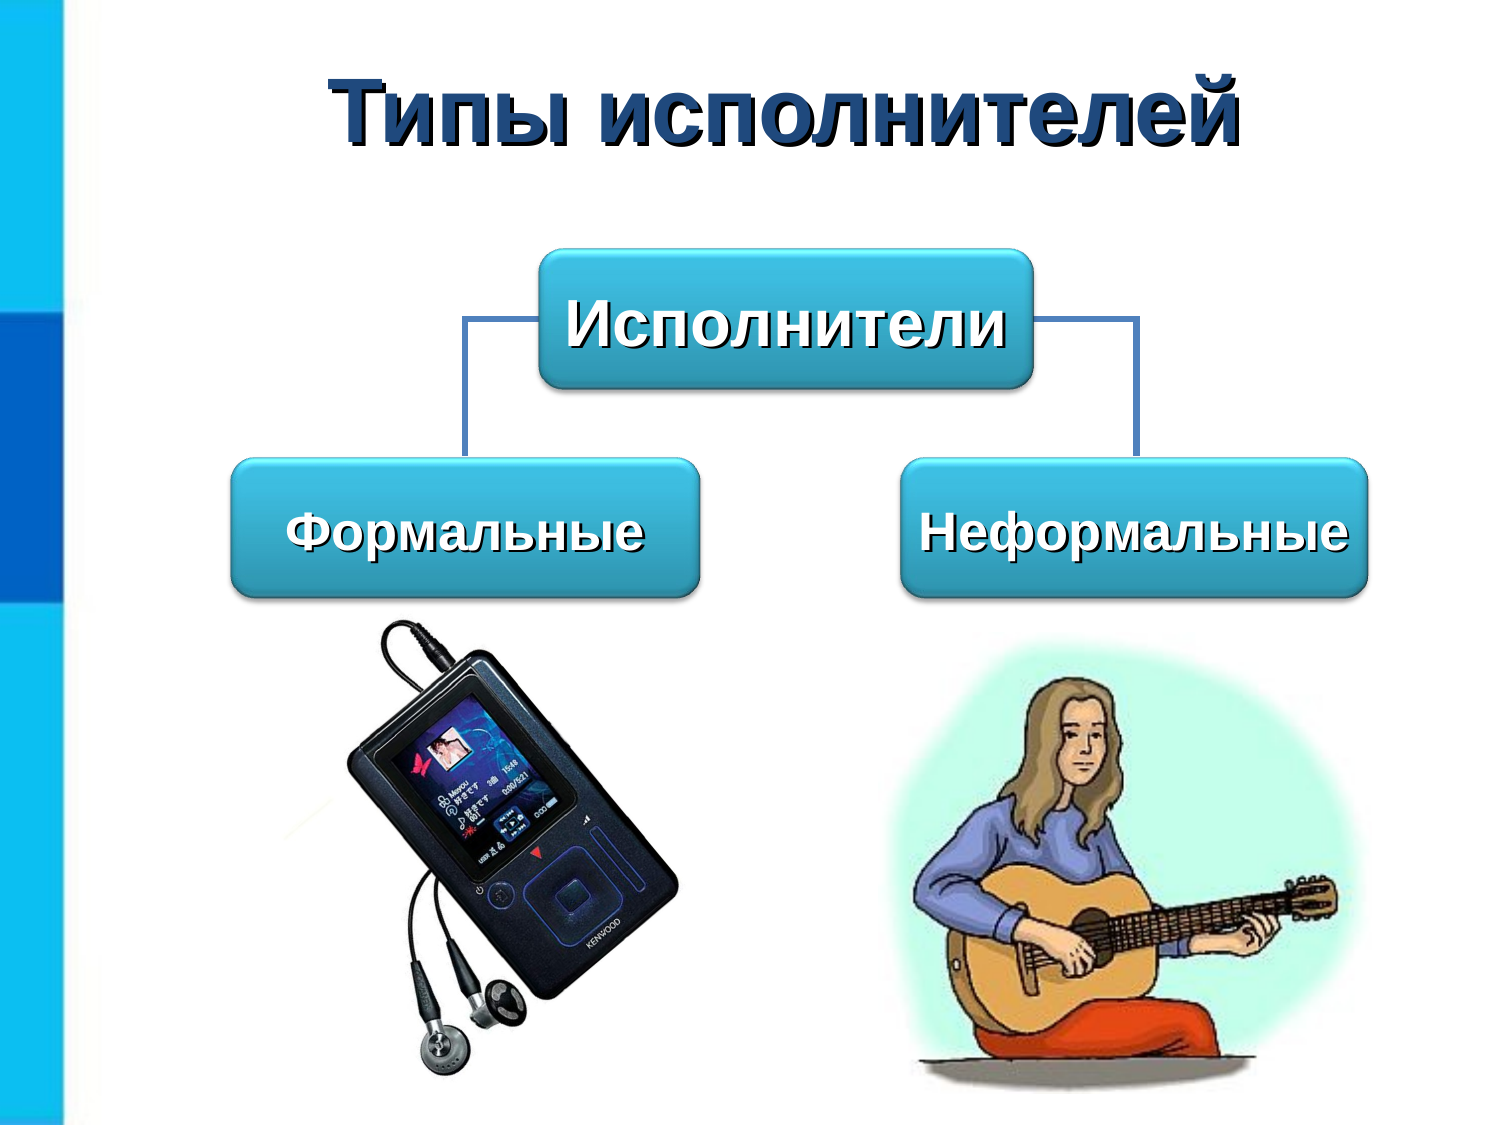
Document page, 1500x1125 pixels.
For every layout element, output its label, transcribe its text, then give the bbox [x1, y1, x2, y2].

title Типы исполнителей [183, 11, 1388, 200]
text_box Неформальные [908, 465, 1361, 592]
text_box Исполнители [547, 256, 1026, 383]
picture [0, 0, 1500, 1125]
text_box Формальные [239, 465, 692, 592]
